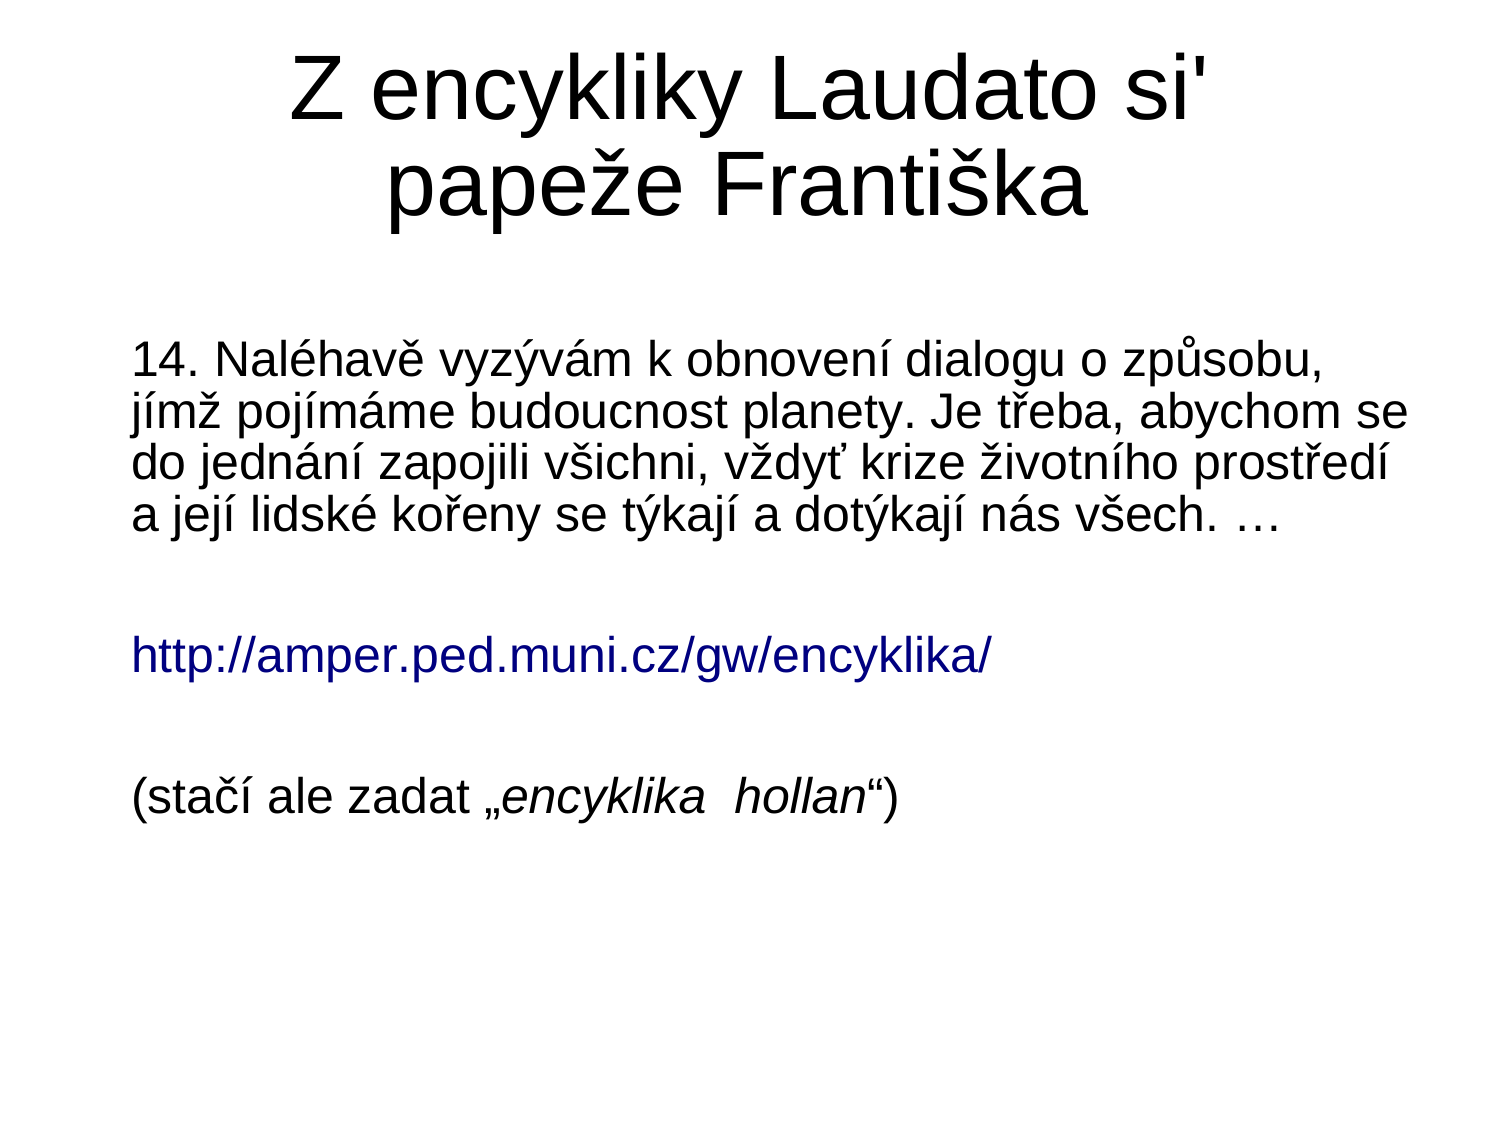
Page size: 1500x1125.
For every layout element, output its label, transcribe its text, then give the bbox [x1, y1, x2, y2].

title Z encykliky Laudato si' papeže Františka [75, 21, 1425, 257]
list 14. Naléhavě vyzývám k obnovení dialogu o způsobu, jímž pojímáme budoucnost planety. Je třeba, abychom se do jednání zapojili všichni, vždyť krize životního prostředí a její lidské kořeny se týkají a dotýkají nás všech. … http://amper.ped.muni.cz/gw/encyklika/ (stačí ale zadat „encyklika hollan“) [75, 262, 1425, 915]
